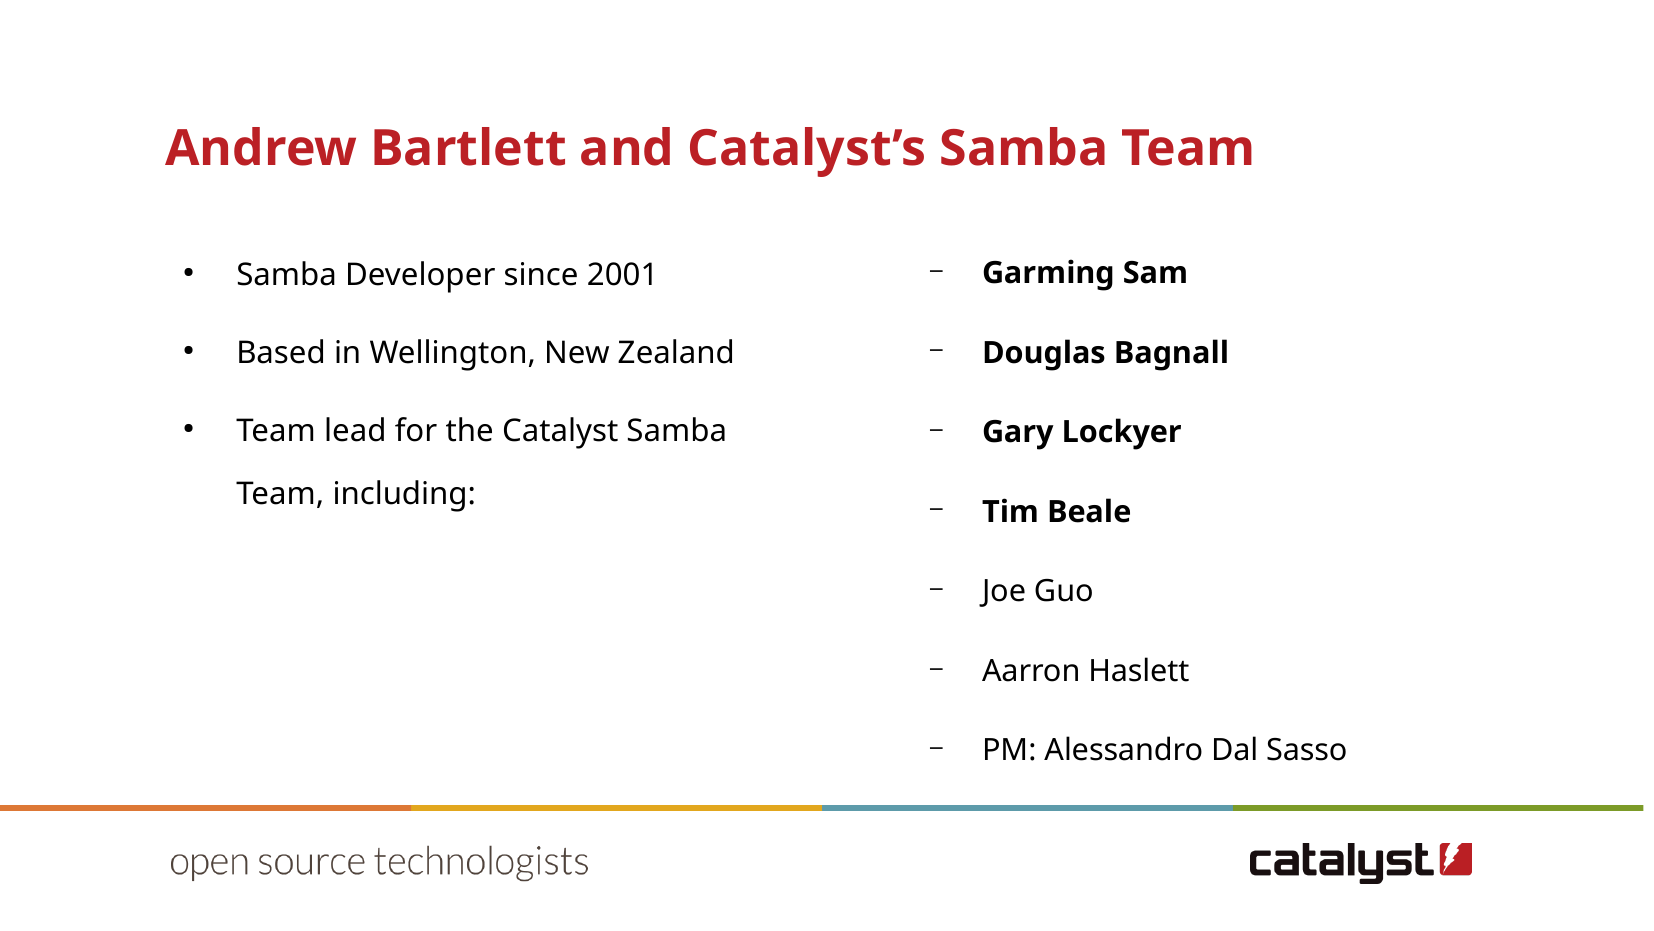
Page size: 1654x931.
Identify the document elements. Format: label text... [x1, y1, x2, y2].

picture [0, 805, 1644, 884]
title Andrew Bartlett and Catalyst’s Samba Team [165, 68, 1489, 224]
list Samba Developer since 2001 Based in Wellington, New Zealand Team lead for the Catalyst Samba Team, including: [165, 230, 811, 770]
list Garming Sam Douglas Bagnall Gary Lockyer Tim Beale Joe Guo Aarron Haslett PM: Alessandro Dal Sasso [843, 230, 1489, 770]
